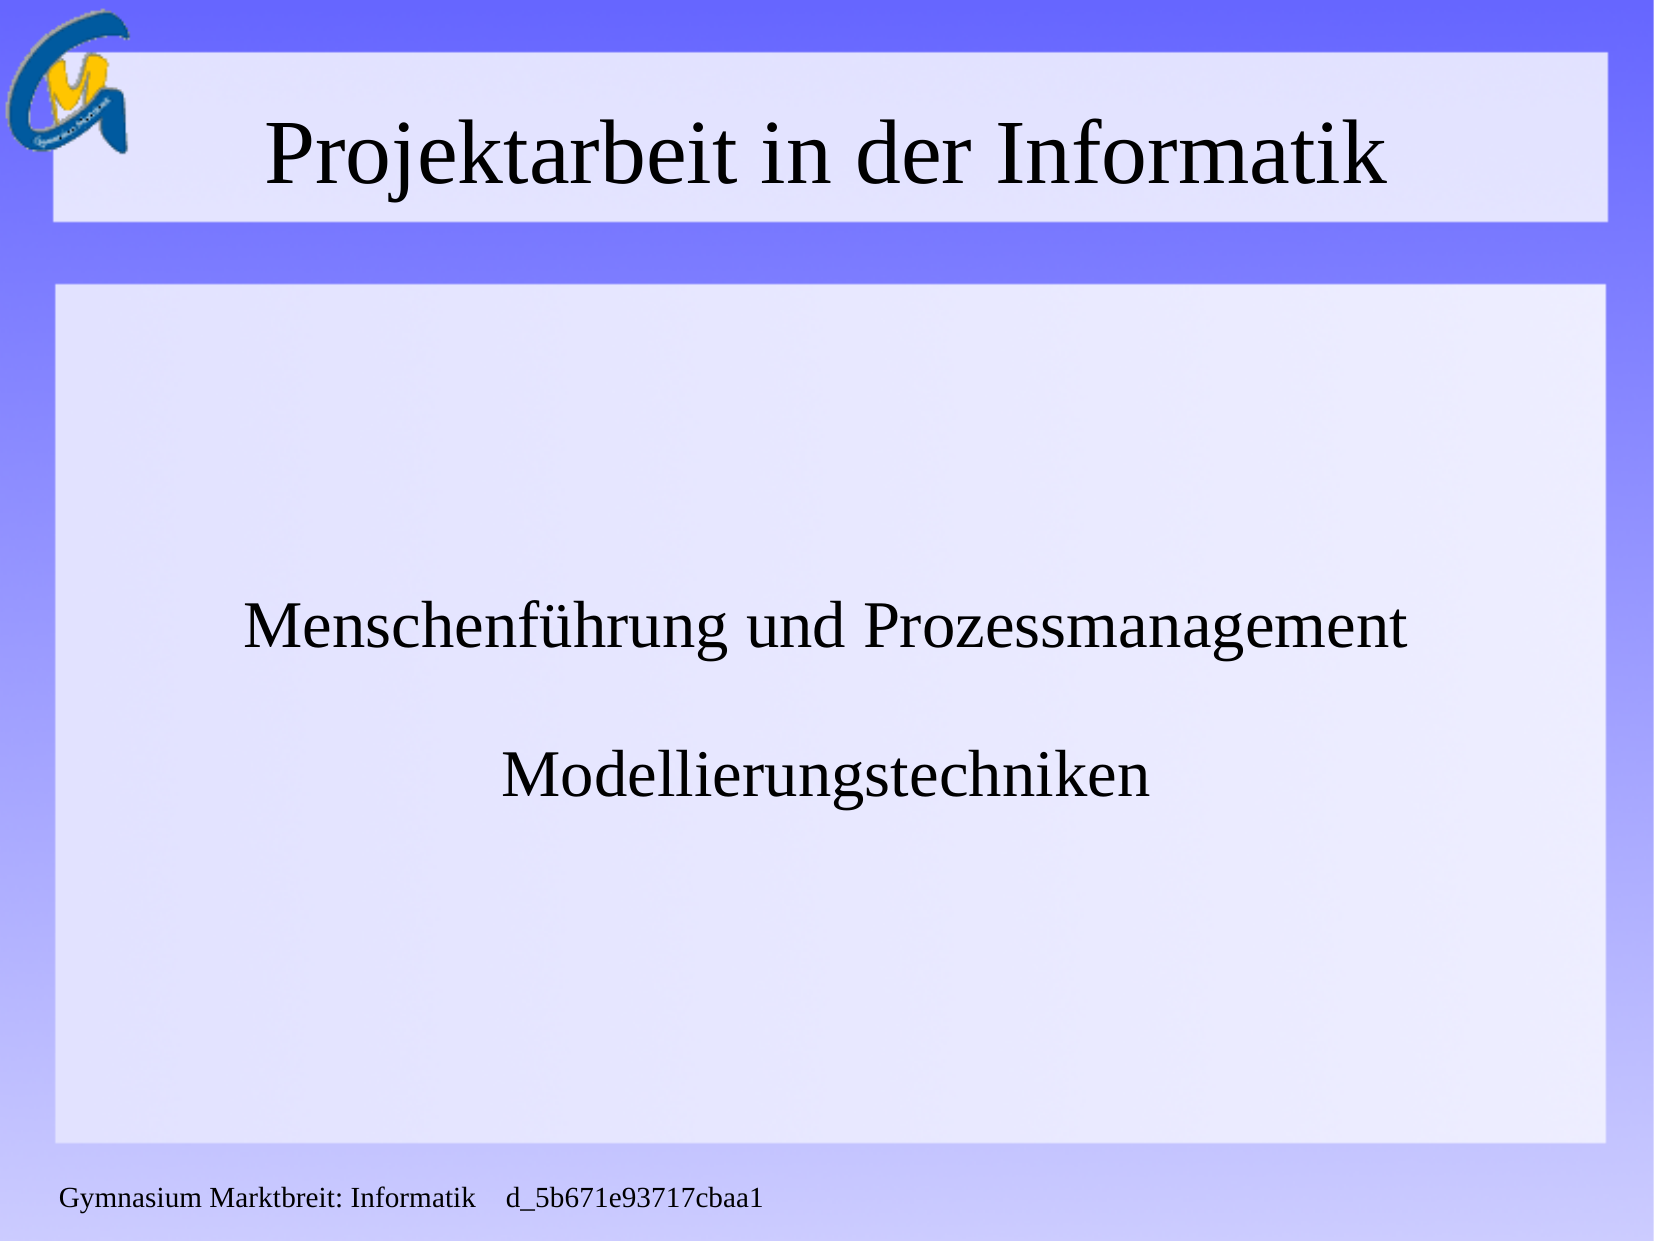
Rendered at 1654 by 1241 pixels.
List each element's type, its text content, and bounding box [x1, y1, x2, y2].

picture [0, 0, 1654, 1241]
subtitle Menschenführung und Prozessmanagement Modellierungstechniken [82, 290, 1571, 1109]
title Projektarbeit in der Informatik [82, 49, 1571, 257]
